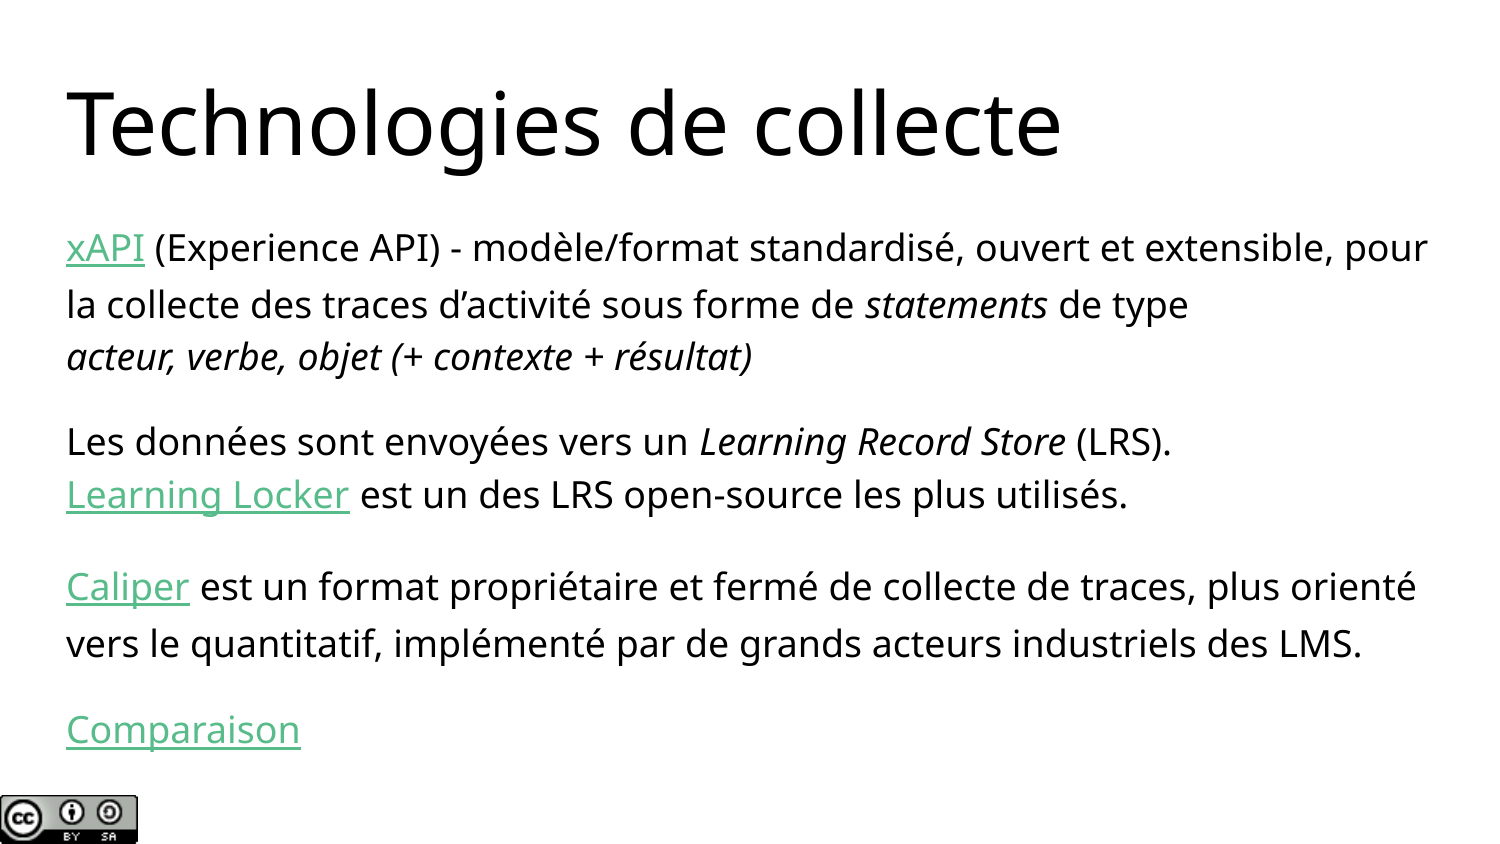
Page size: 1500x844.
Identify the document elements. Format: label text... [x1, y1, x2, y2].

title Technologies de collecte [51, 51, 1449, 189]
picture [0, 795, 138, 844]
list xAPI (Experience API) - modèle/format standardisé, ouvert et extensible, pour la collecte des traces d’activité sous forme de statements de type acteur, verbe, objet (+ contexte + résultat) Les données sont envoyées vers un Learning Record Store (LRS). Learning Locker est un des LRS open-source les plus utilisés. Caliper est un format propriétaire et fermé de collecte de traces, plus orienté vers le quantitatif, implémenté par de grands acteurs industriels des LMS. Comparaison [51, 200, 1449, 752]
